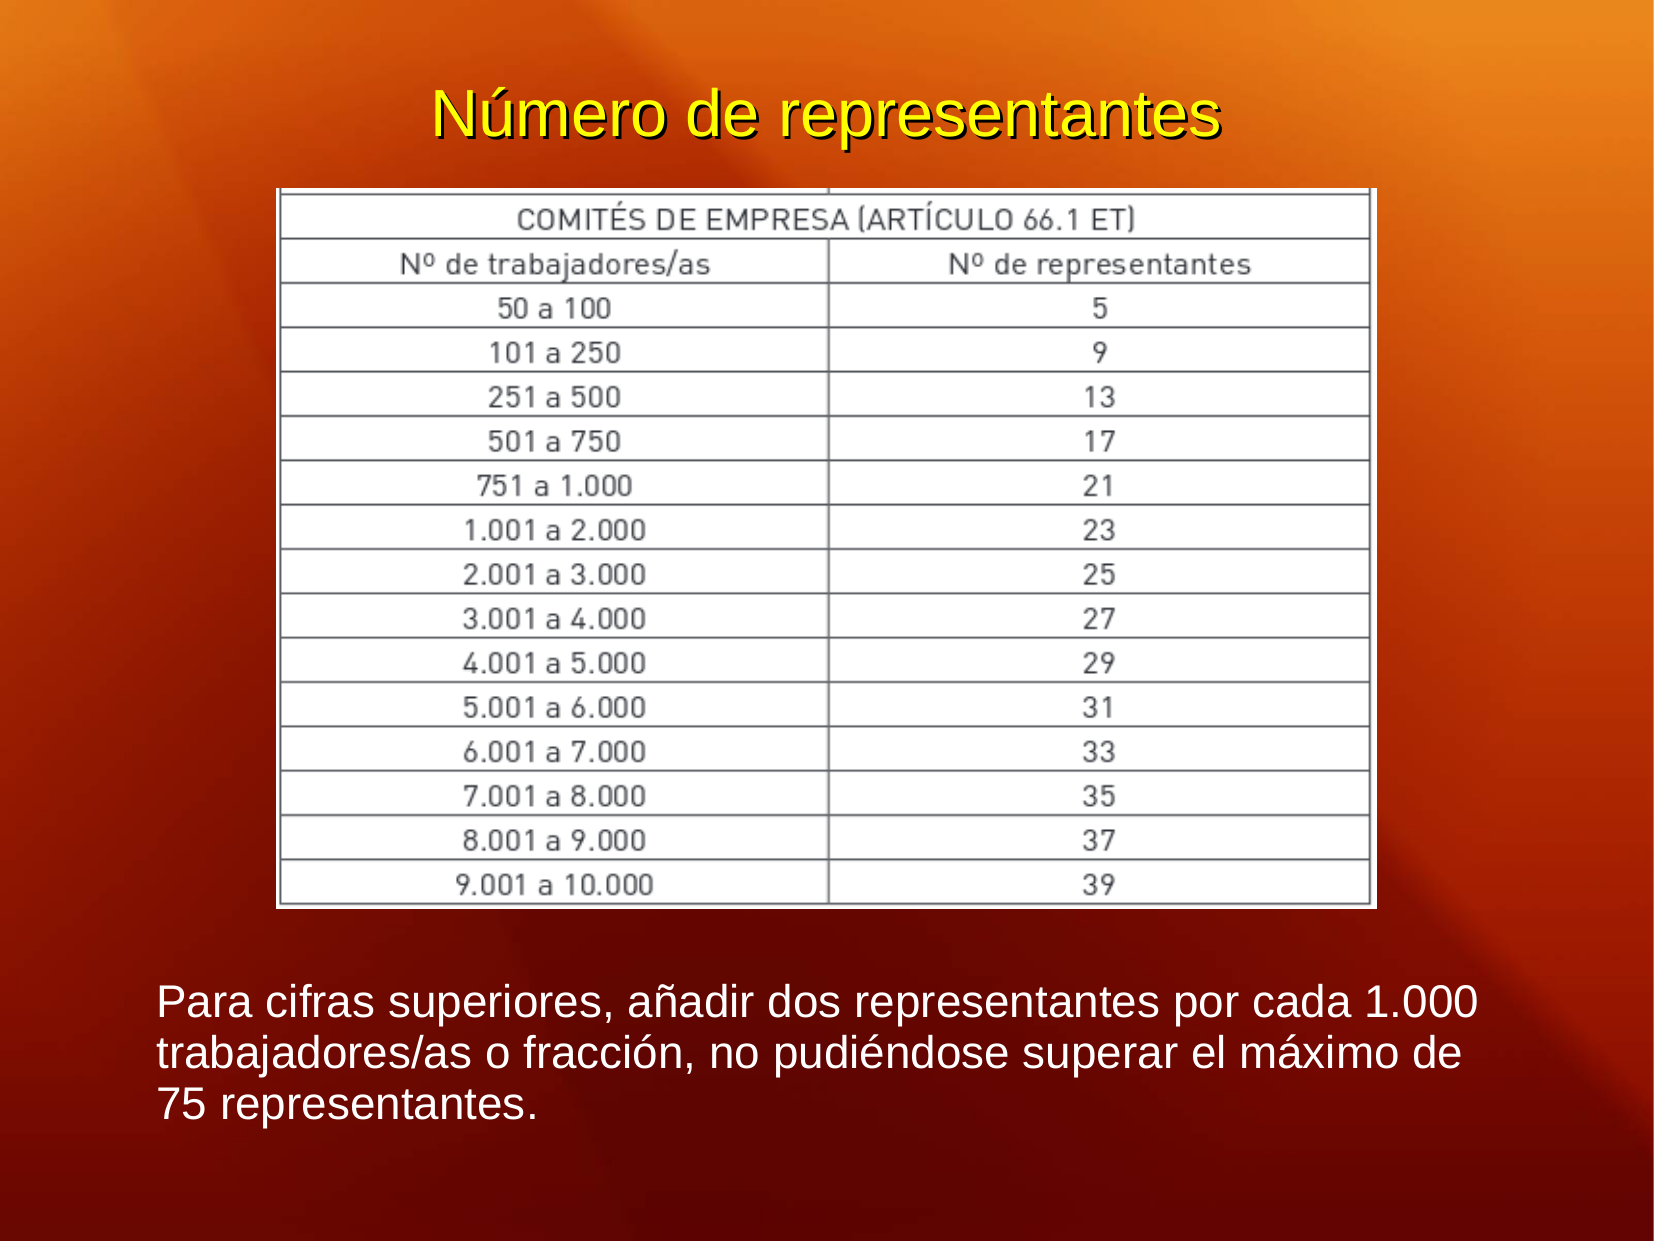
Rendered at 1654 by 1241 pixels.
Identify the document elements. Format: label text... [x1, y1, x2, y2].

text_box Para cifras superiores, añadir dos representantes por cada 1.000 trabajadores/as o fracción, no pudiéndose superar el máximo de 75 representantes. [141, 968, 1524, 1138]
picture [0, 0, 1654, 1241]
title Número de representantes [82, 49, 1571, 178]
